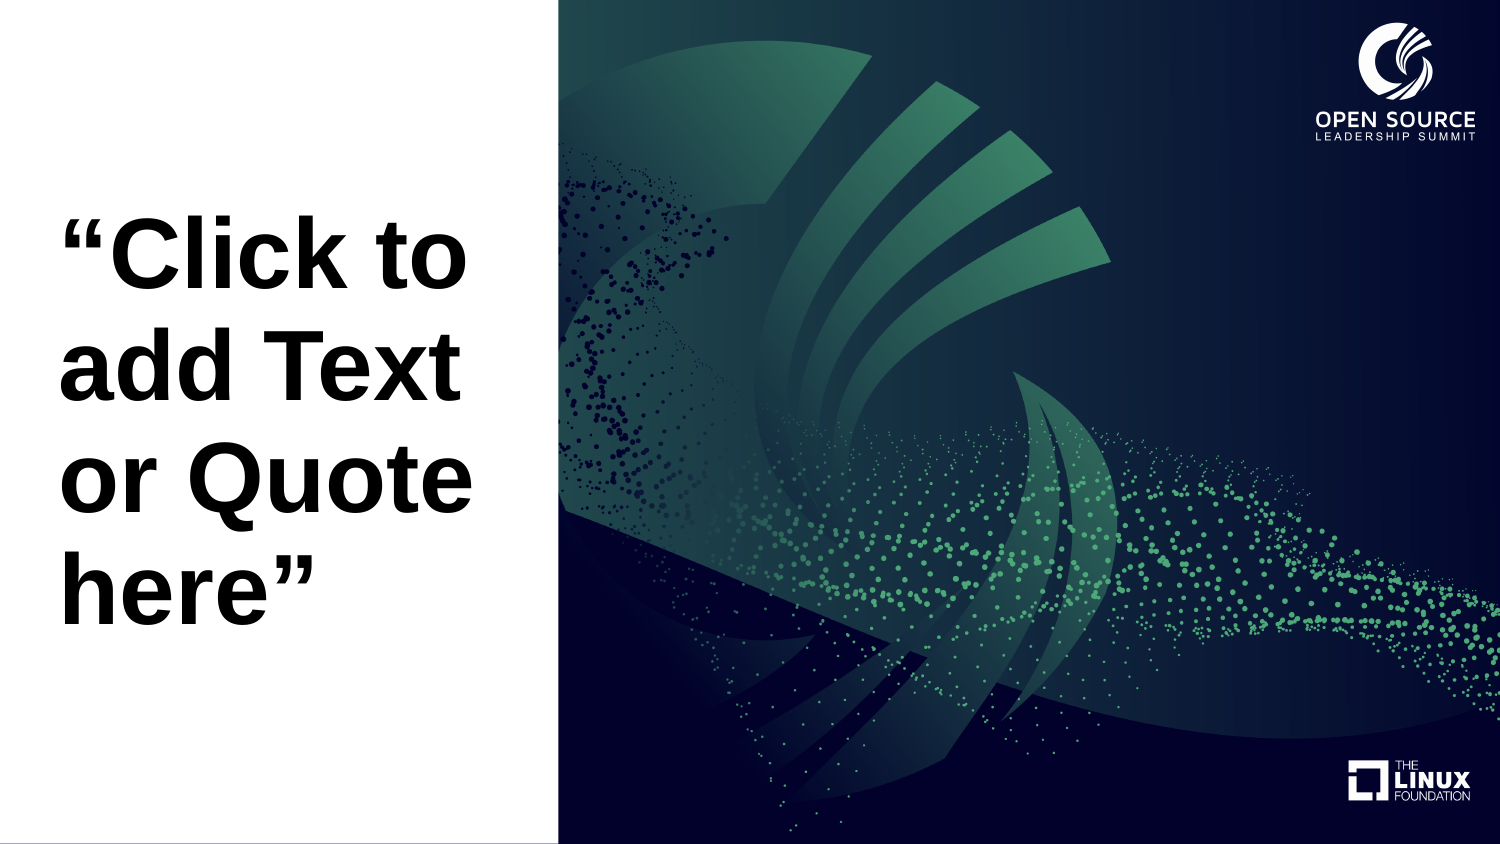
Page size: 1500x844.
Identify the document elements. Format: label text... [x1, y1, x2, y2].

list “Click to add Text or Quote here” [0, 0, 559, 844]
